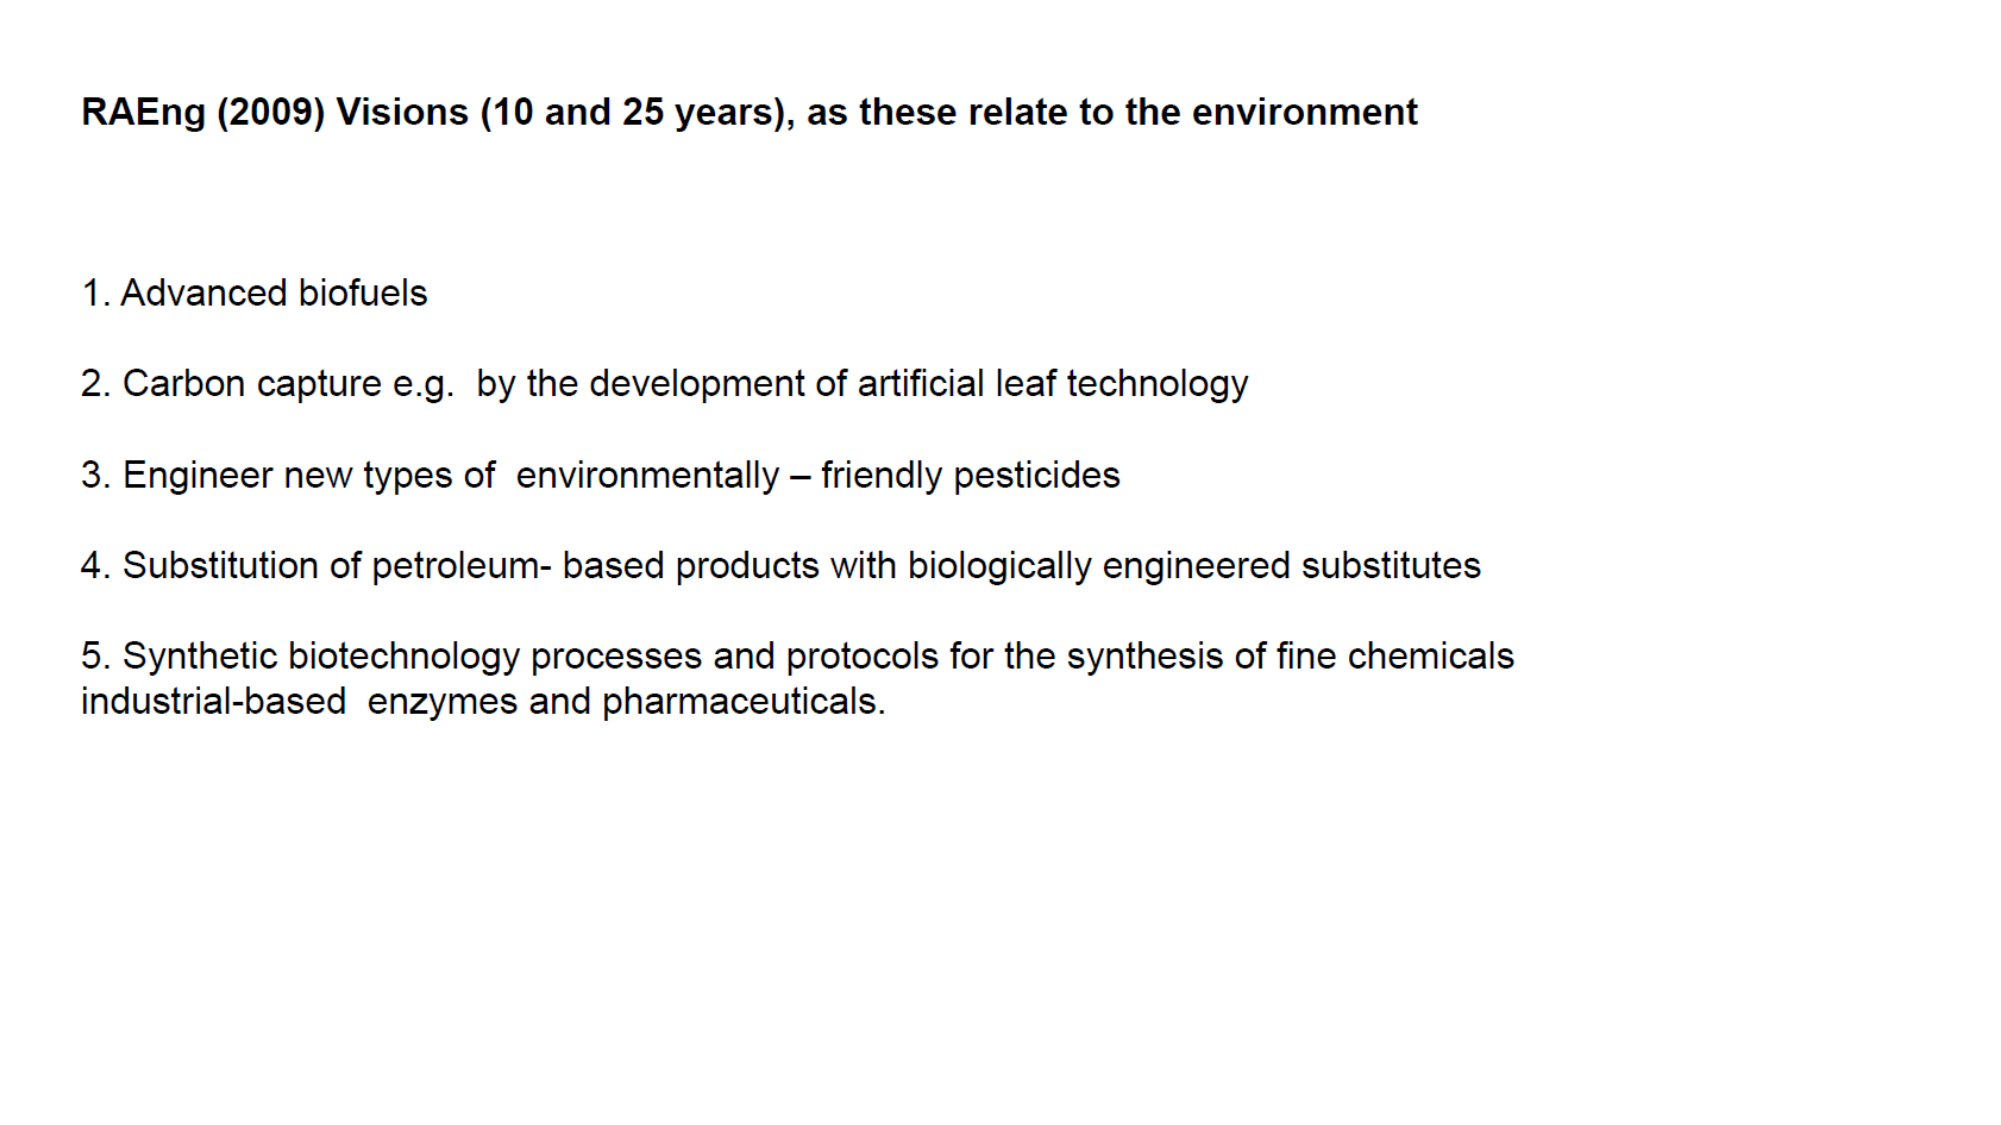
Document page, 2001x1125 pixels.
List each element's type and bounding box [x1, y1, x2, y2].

picture [43, 76, 1529, 745]
